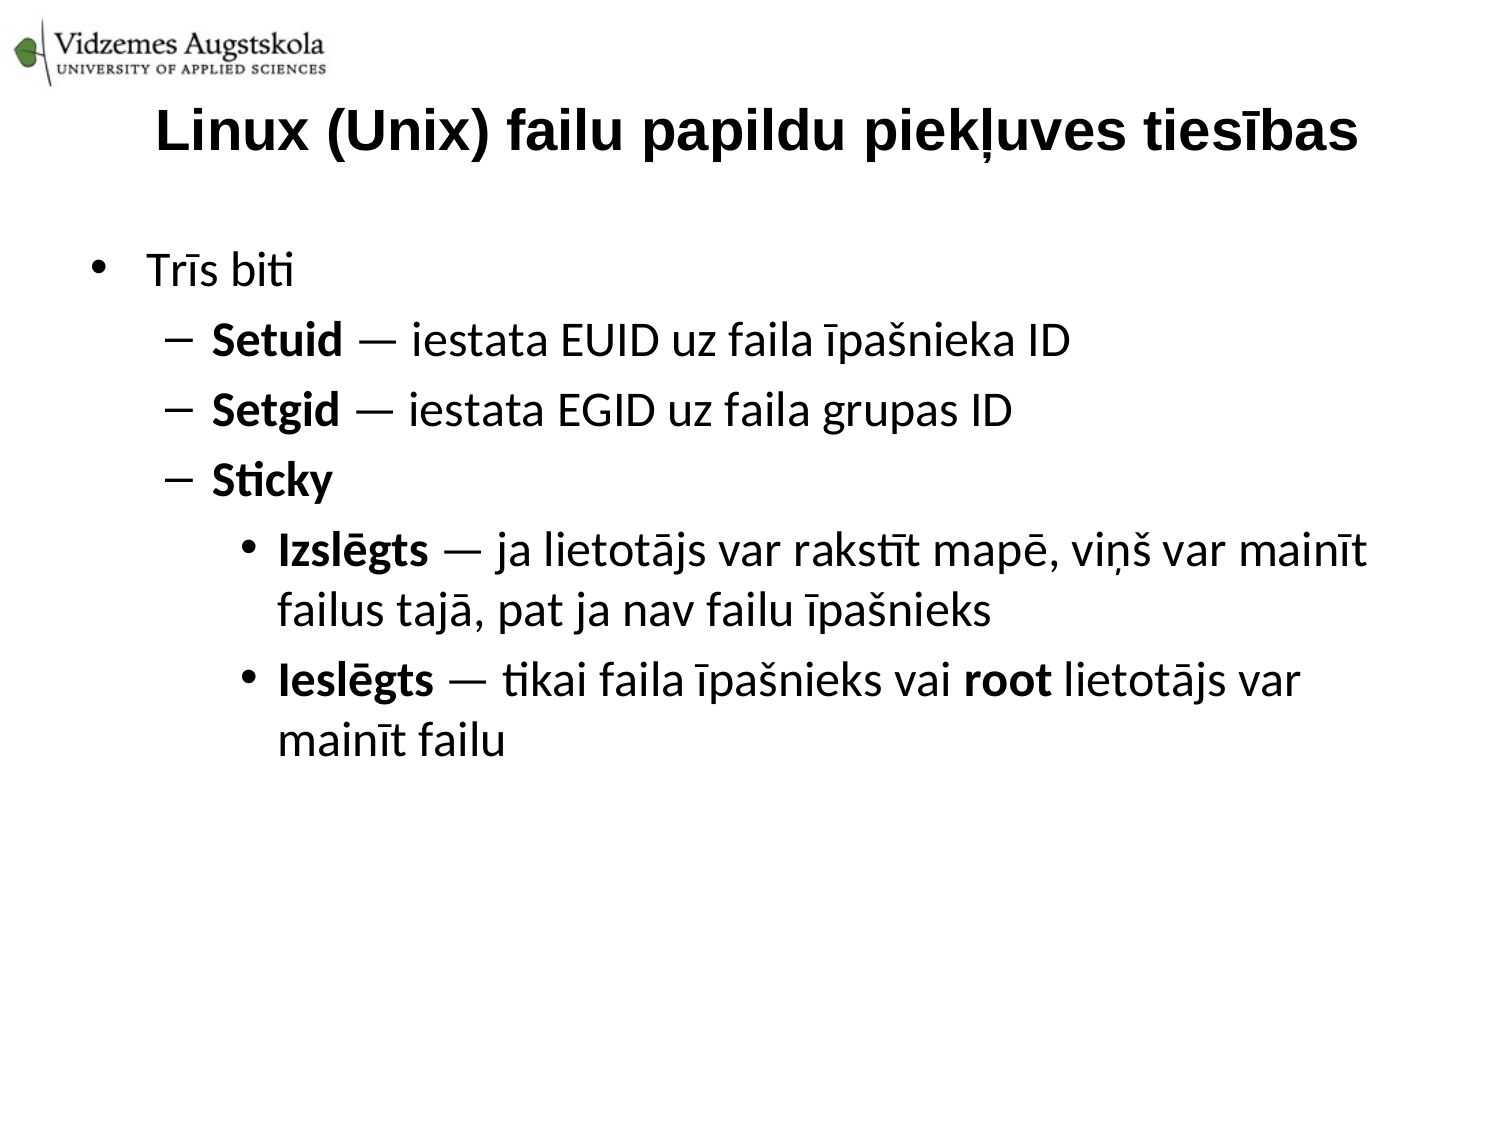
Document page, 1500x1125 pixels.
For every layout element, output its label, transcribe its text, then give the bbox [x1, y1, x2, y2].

title Linux (Unix) failu papildu piekļuves tiesības [82, 100, 1433, 166]
list Trīs biti Setuid — iestata EUID uz faila īpašnieka ID Setgid — iestata EGID uz faila grupas ID Sticky Izslēgts — ja lietotājs var rakstīt mapē, viņš var mainīt failus tajā, pat ja nav failu īpašnieks Ieslēgts — tikai faila īpašnieks vai root lietotājs var mainīt failu [75, 229, 1425, 1125]
picture [5, 2, 334, 102]
